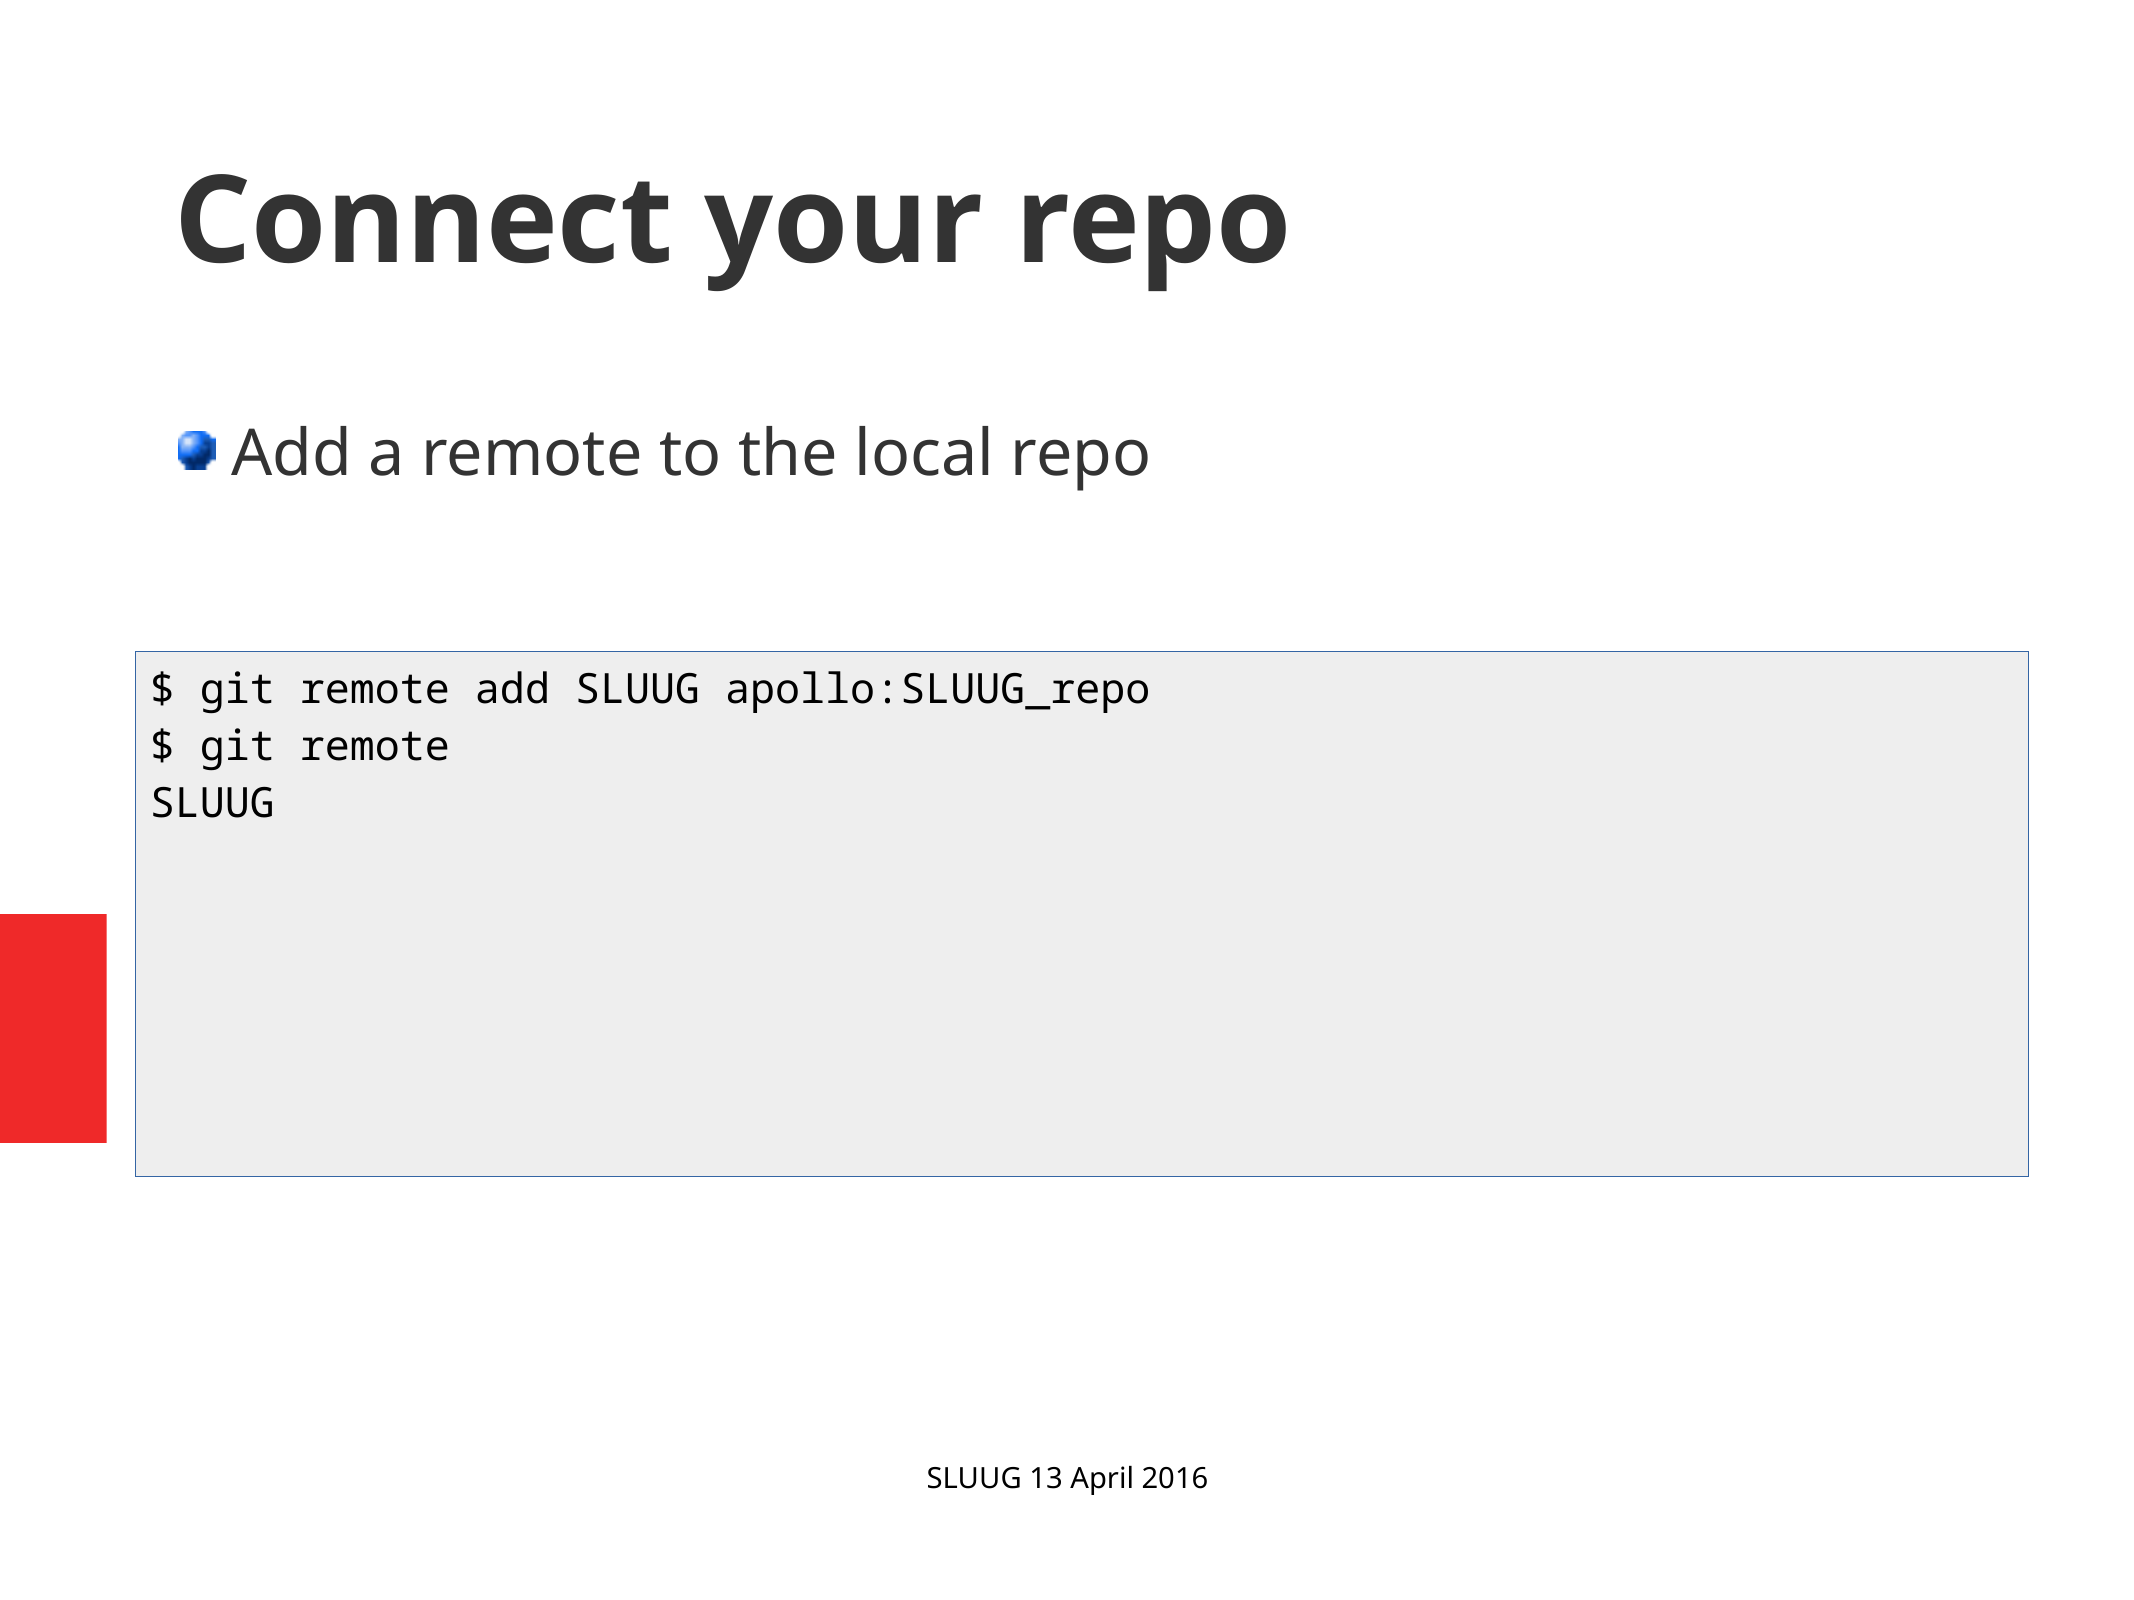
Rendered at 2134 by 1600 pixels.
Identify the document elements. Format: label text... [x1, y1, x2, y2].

list Add a remote to the local repo [160, 406, 1974, 811]
title Connect your repo [174, 62, 1988, 368]
text_box $ git remote add SLUUG apollo:SLUUG_repo $ git remote SLUUG [135, 651, 2029, 1176]
